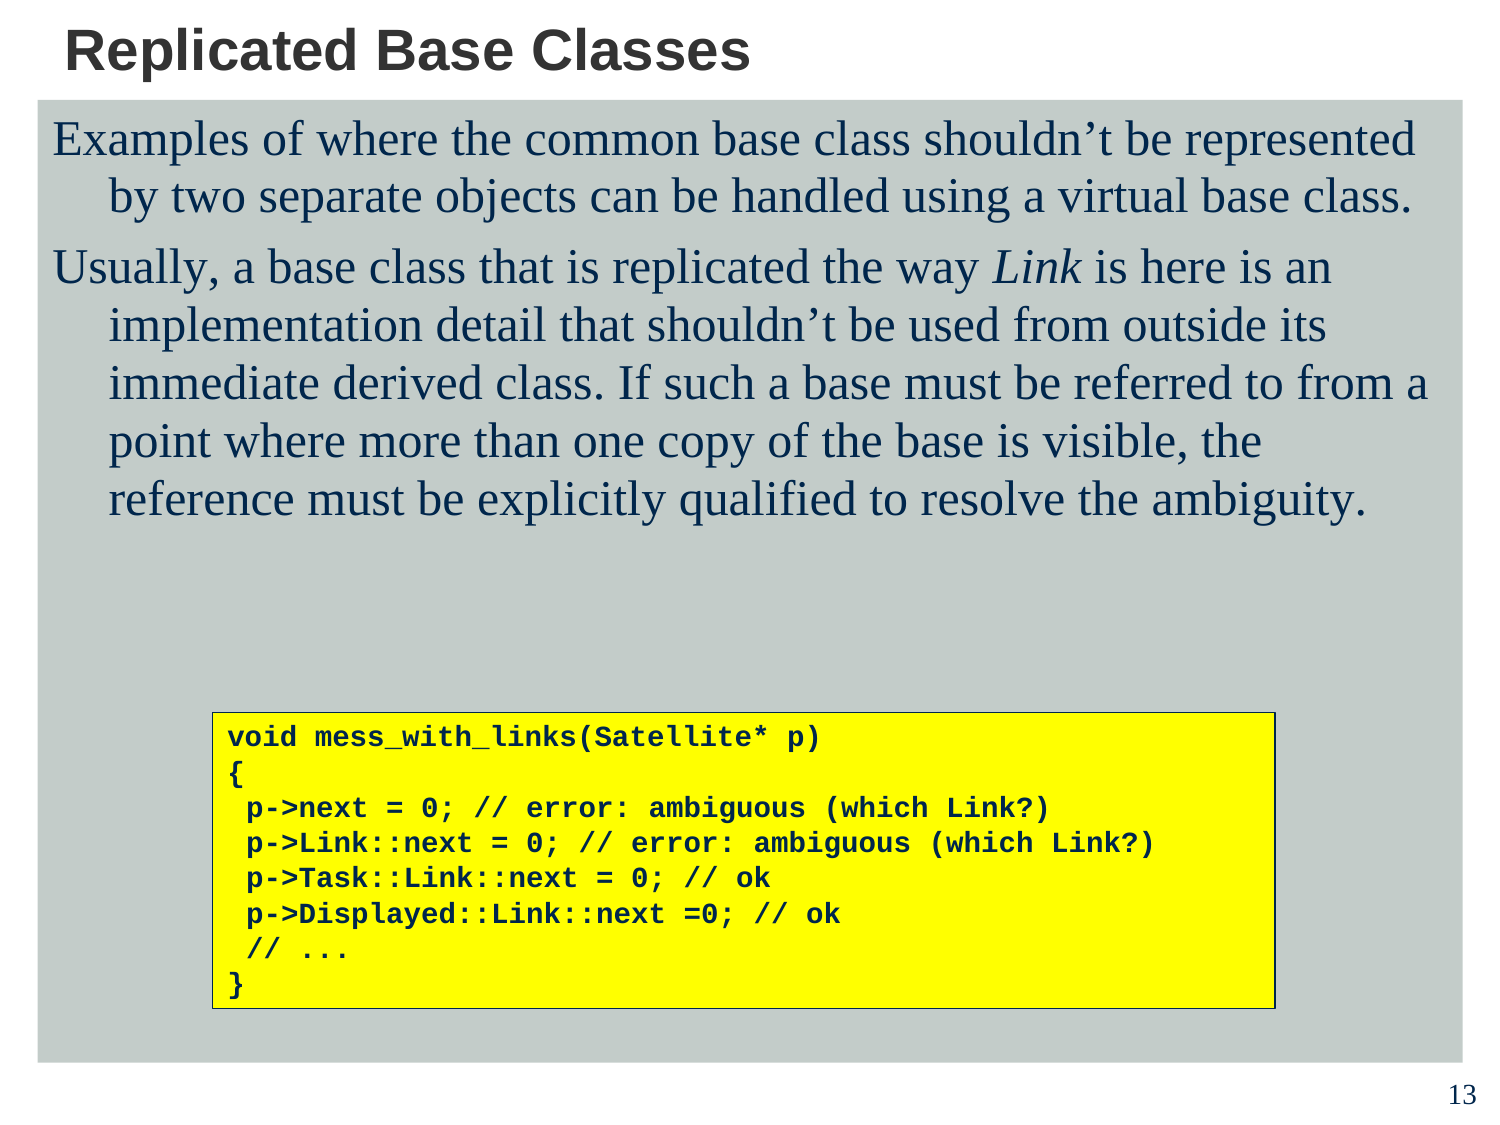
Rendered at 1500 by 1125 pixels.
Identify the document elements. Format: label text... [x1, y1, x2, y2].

text_box void mess_with_links(Satellite* p) { p->next = 0; // error: ambiguous (which Link?) p->Link::next = 0; // error: ambiguous (which Link?) p->Task::Link::next = 0; // ok p->Displayed::Link::next =0; // ok // ... } [212, 712, 1276, 1012]
list Examples of where the common base class shouldn’t be represented by two separate objects can be handled using a virtual base class. Usually, a base class that is replicated the way Link is here is an implementation detail that shouldn’t be used from outside its immediate derived class. If such a base must be referred to from a point where more than one copy of the base is visible, the reference must be explicitly qualified to resolve the ambiguity. [37, 99, 1463, 1063]
title Replicated Base Classes [50, 0, 1450, 91]
